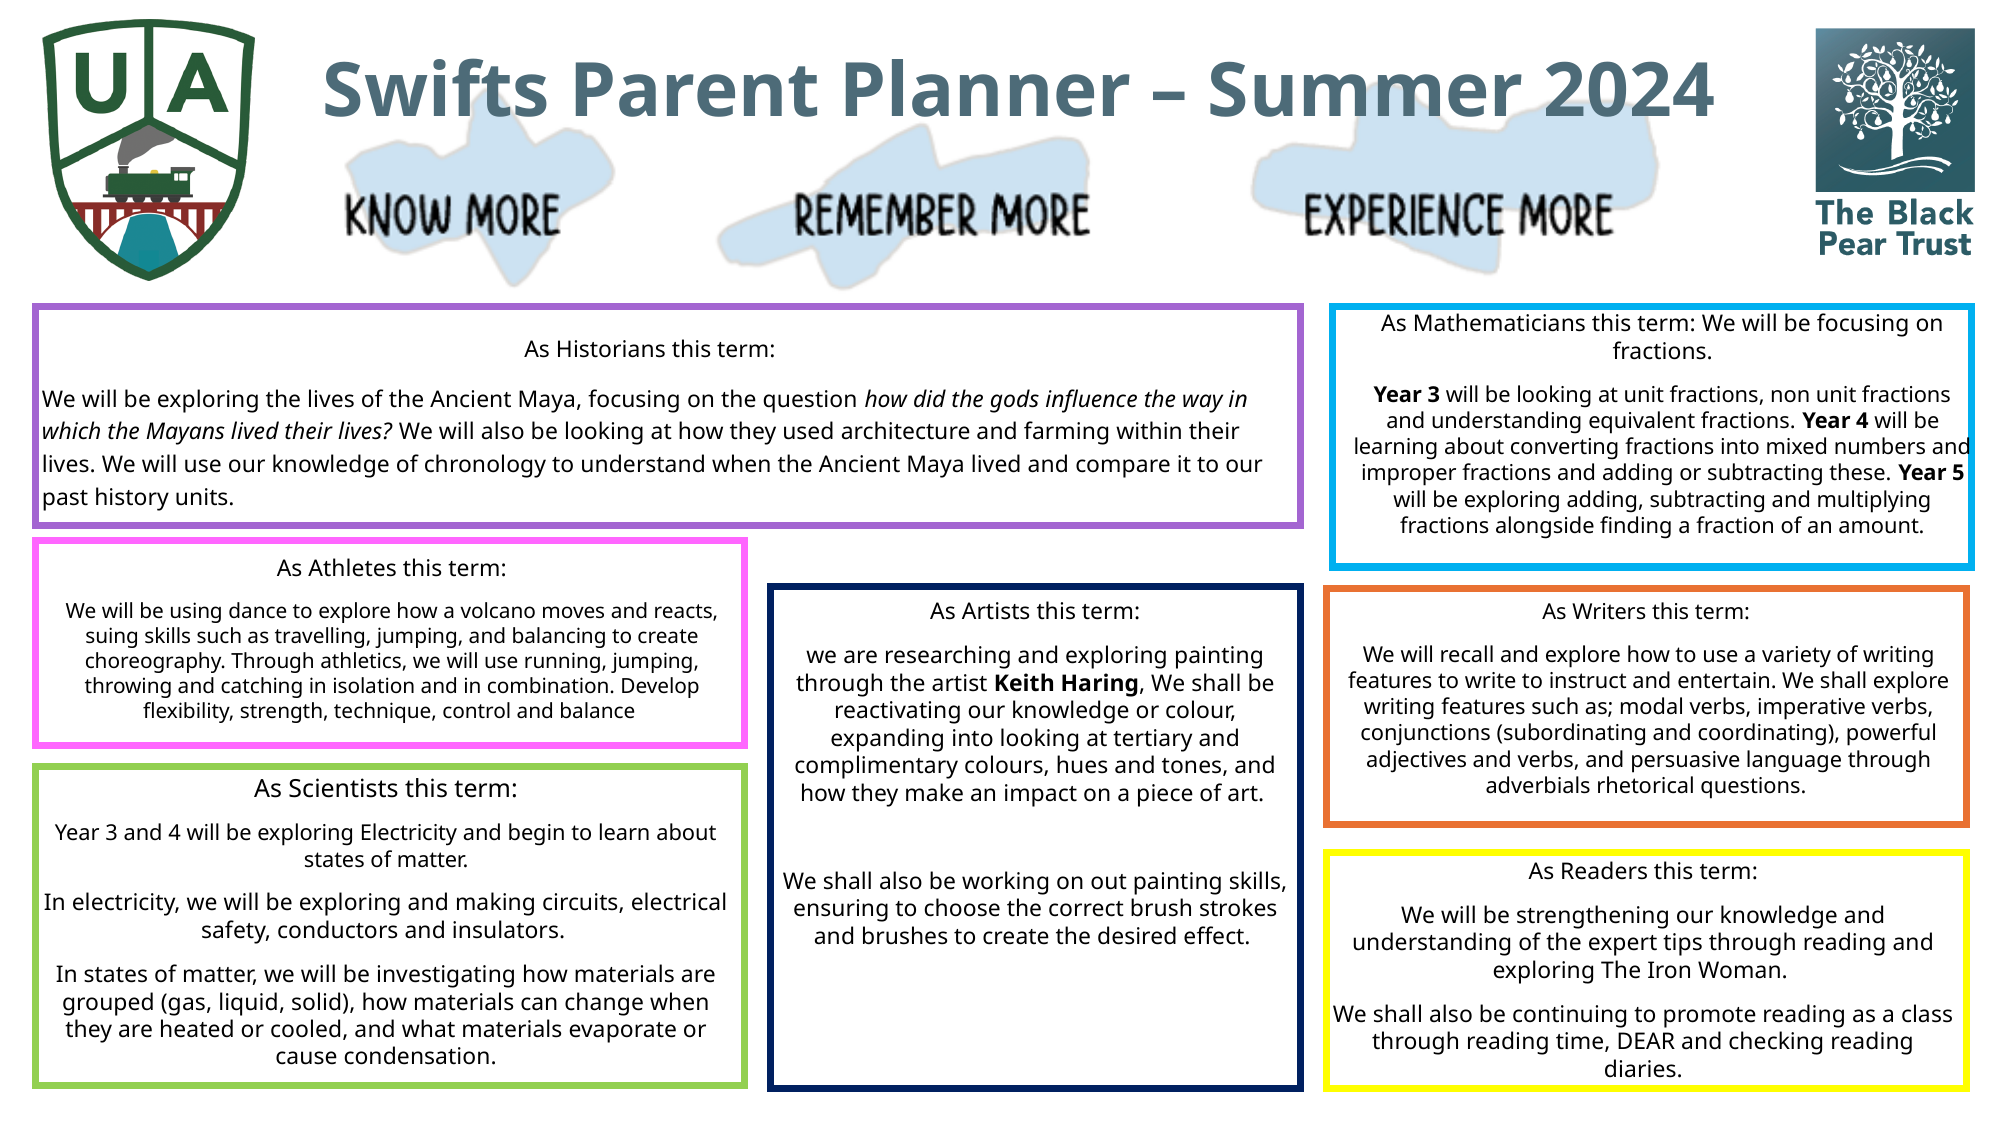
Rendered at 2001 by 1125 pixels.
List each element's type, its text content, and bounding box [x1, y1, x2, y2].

text_box As Athletes this term: We will be using dance to explore how a volcano moves and reacts, suing skills such as travelling, jumping, and balancing to create choreography. Through athletics, we will use running, jumping, throwing and catching in isolation and in combination. Develop flexibility, strength, technique, control and balance [39, 547, 745, 740]
text_box As Readers this term: We will be strengthening our knowledge and understanding of the expert tips through reading and exploring The Iron Woman. We shall also be continuing to promote reading as a class through reading time, DEAR and checking reading diaries. [1326, 850, 1961, 1084]
text_box As Historians this term: We will be exploring the lives of the Ancient Maya, focusing on the question how did the gods influence the way in which the Mayans lived their lives? We will also be looking at how they used architecture and farming within their lives. We will use our knowledge of chronology to understand when the Ancient Maya lived and compare it to our past history units. [35, 328, 1301, 499]
text_box As Mathematicians this term: We will be focusing on fractions. Year 3 will be looking at unit fractions, non unit fractions and understanding equivalent fractions. Year 4 will be learning about converting fractions into mixed numbers and improper fractions and adding or subtracting these. Year 5 will be exploring adding, subtracting and multiplying fractions alongside finding a fraction of an amount. [1345, 302, 1980, 536]
text_box As Writers this term: We will recall and explore how to use a variety of writing features to write to instruct and entertain. We shall explore writing features such as; modal verbs, imperative verbs, conjunctions (subordinating and coordinating), powerful adjectives and verbs, and persuasive language through adverbials rhetorical questions. [1332, 591, 1967, 825]
text_box As Artists this term: we are researching and exploring painting through the artist Keith Haring, We shall be reactivating our knowledge or colour, expanding into looking at tertiary and complimentary colours, hues and tones, and how they make an impact on a piece of art. We shall also be working on out painting skills, ensuring to choose the correct brush strokes and brushes to create the desired effect. [770, 590, 1301, 824]
picture [306, 80, 1694, 300]
text_box As Scientists this term: Year 3 and 4 will be exploring Electricity and begin to learn about states of matter. In electricity, we will be exploring and making circuits, electrical safety, conductors and insulators. In states of matter, we will be investigating how materials are grouped (gas, liquid, solid), how materials can change when they are heated or cooled, and what materials evaporate or cause condensation. [33, 766, 739, 1085]
picture [1684, 81, 1694, 96]
picture [18, 19, 279, 281]
picture [1809, 22, 1980, 259]
text_box Swifts Parent Planner – Summer 2024 [307, 34, 1655, 141]
